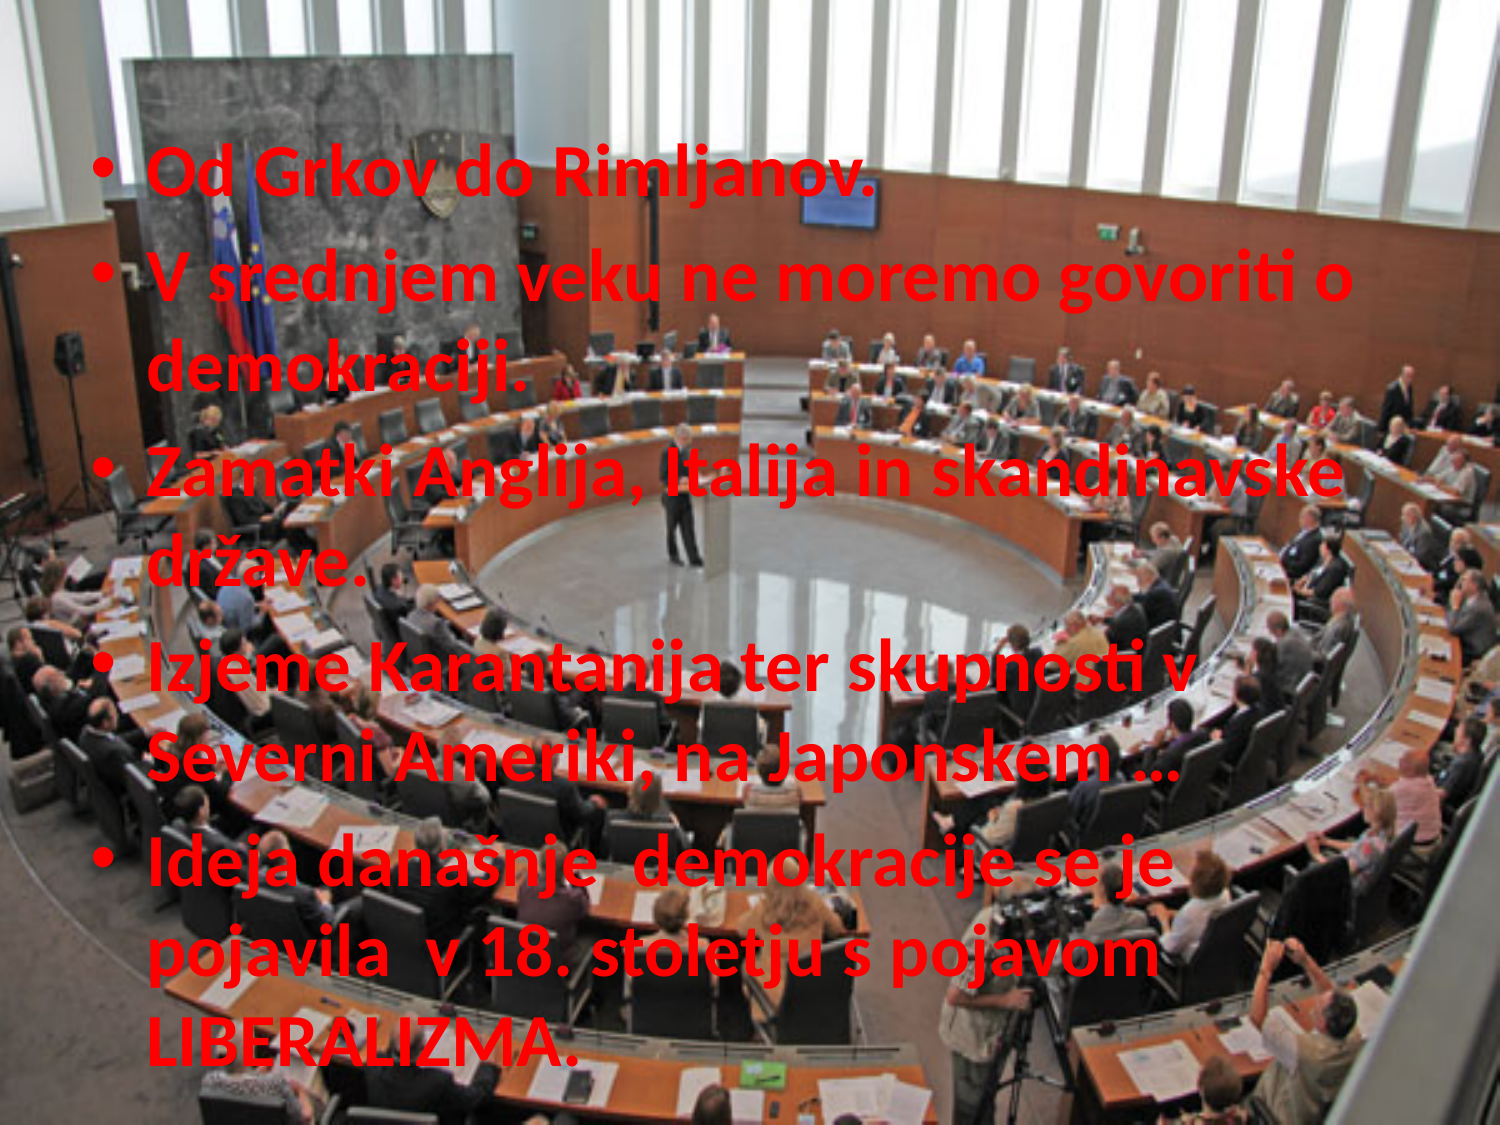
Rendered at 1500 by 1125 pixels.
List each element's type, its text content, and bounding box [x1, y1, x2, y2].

picture [0, 0, 1500, 1125]
list Od Grkov do Rimljanov. V srednjem veku ne moremo govoriti o demokraciji. Zamatki Anglija, Italija in skandinavske države. Izjeme Karantanija ter skupnosti v Severni Ameriki, na Japonskem … Ideja današnje demokracije se je pojavila v 18. stoletju s pojavom LIBERALIZMA. [75, 113, 1425, 856]
